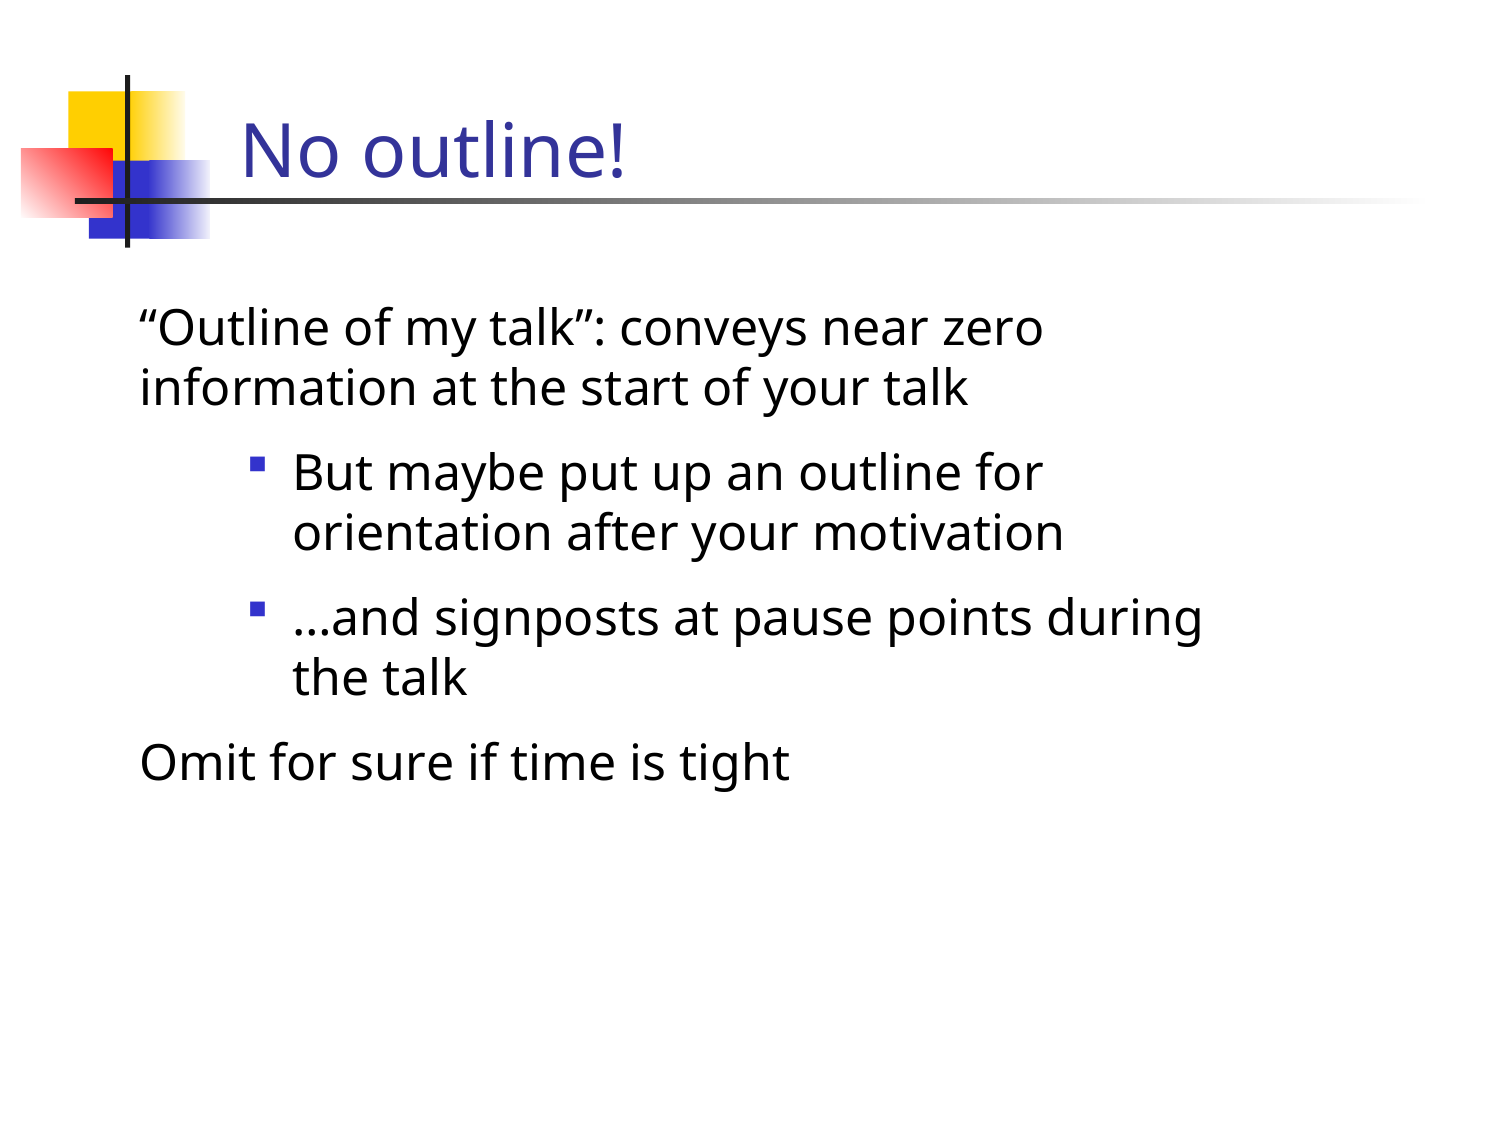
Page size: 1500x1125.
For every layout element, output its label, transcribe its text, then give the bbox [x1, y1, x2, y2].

text_box “Outline of my talk”: conveys near zero information at the start of your talk But maybe put up an outline for orientation after your motivation …and signposts at pause points during the talk Omit for sure if time is tight [124, 287, 1263, 798]
title No outline! [224, 12, 1500, 200]
